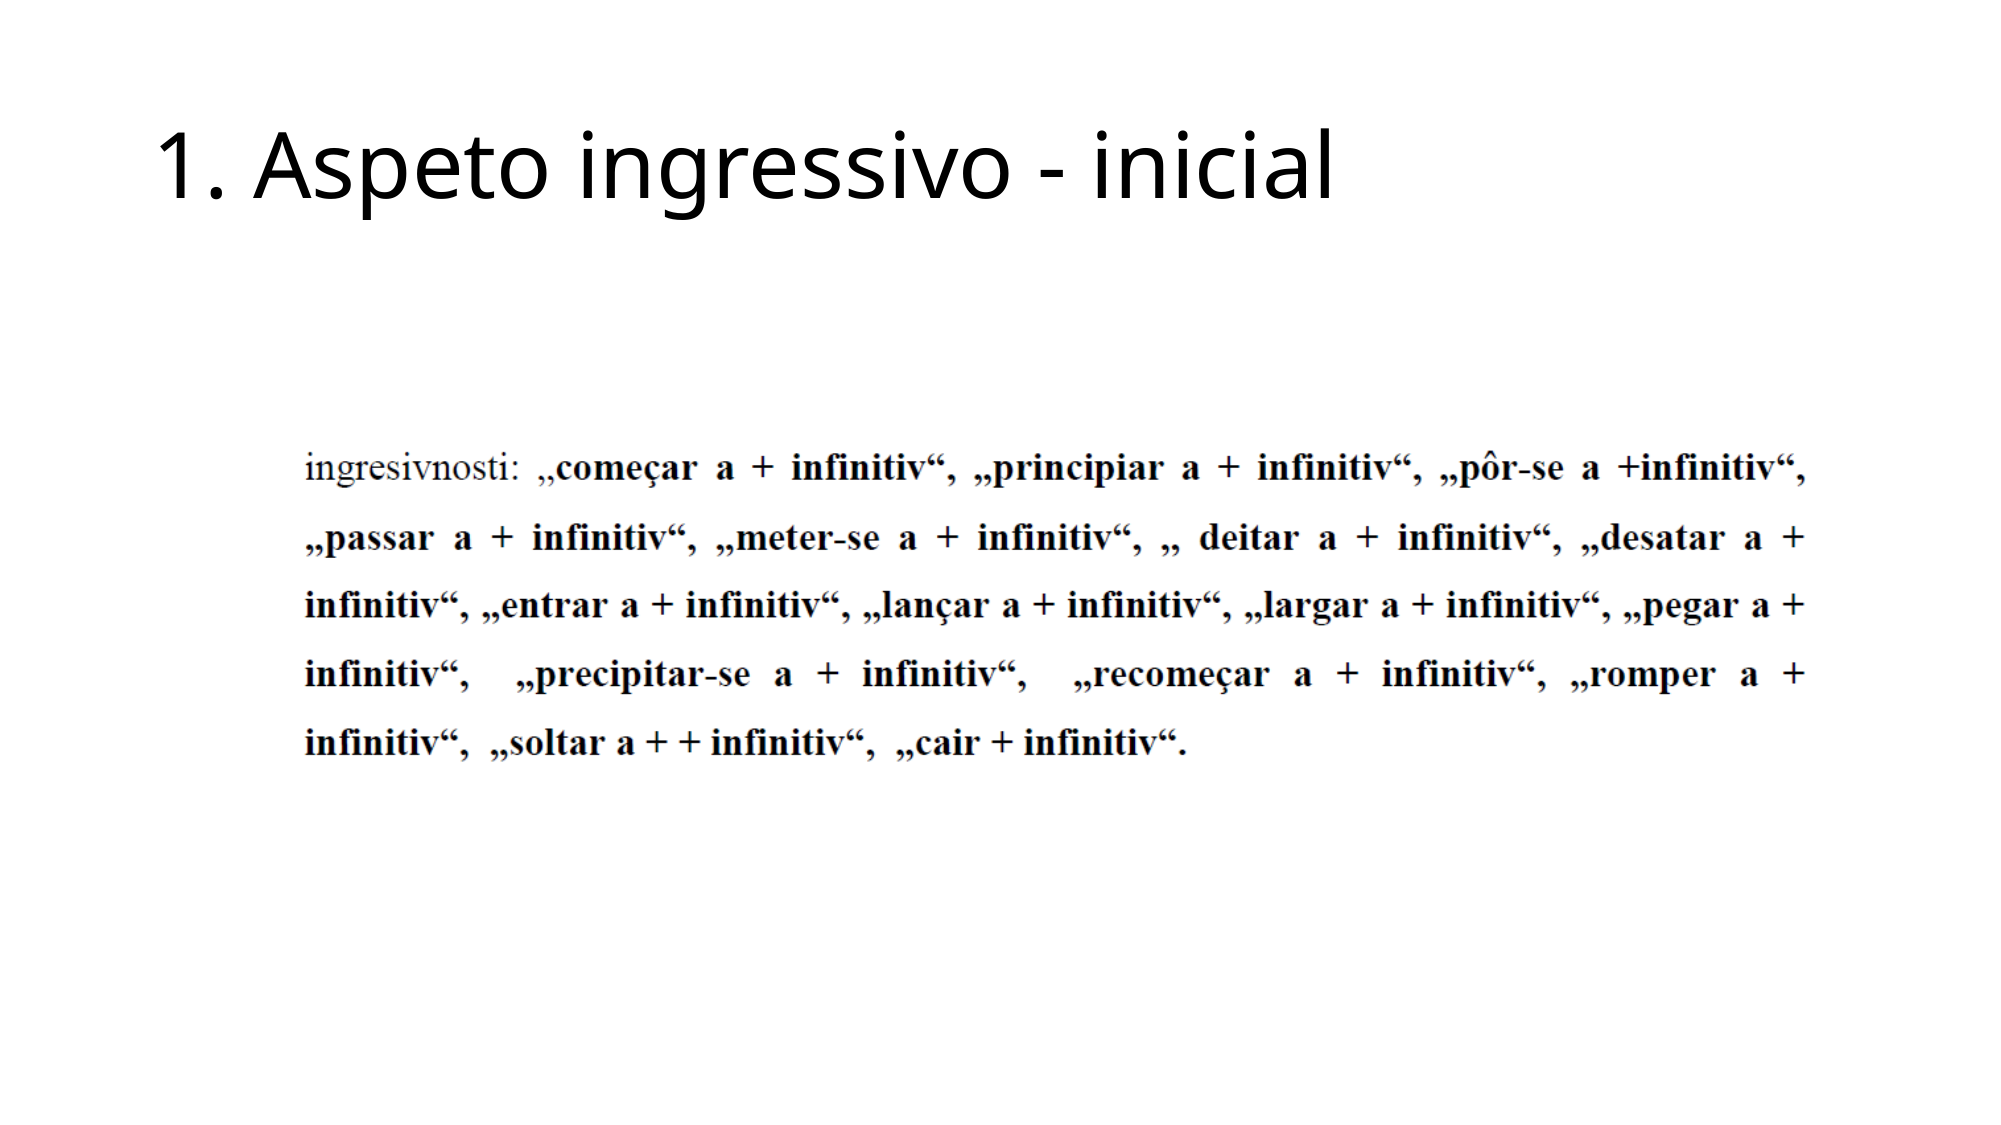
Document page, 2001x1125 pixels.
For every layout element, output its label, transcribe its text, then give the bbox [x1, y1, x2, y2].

picture [239, 427, 1863, 811]
title 1. Aspeto ingressivo - inicial [137, 59, 1863, 278]
